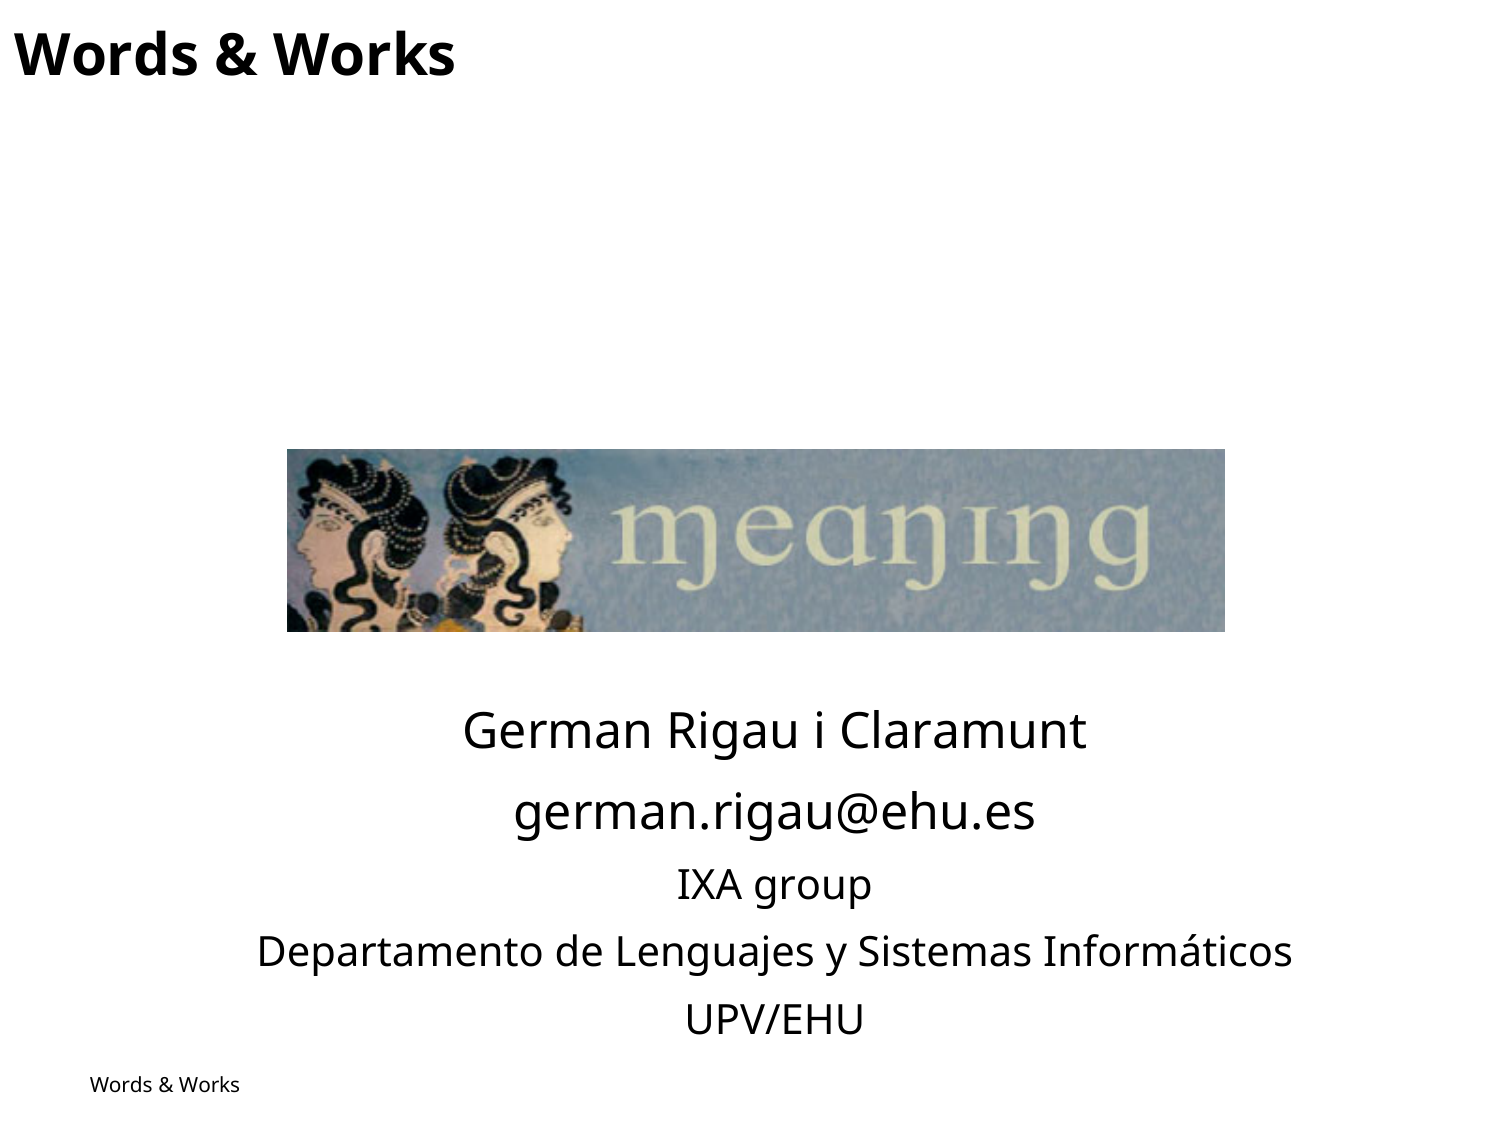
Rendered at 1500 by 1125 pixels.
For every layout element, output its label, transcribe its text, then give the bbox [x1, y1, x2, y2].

text_box Words & Works [0, 0, 1276, 100]
text_box German Rigau i Claramunt german.rigau@ehu.es IXA group Departamento de Lenguajes y Sistemas Informáticos UPV/EHU [112, 687, 1438, 1051]
picture [287, 449, 1225, 632]
